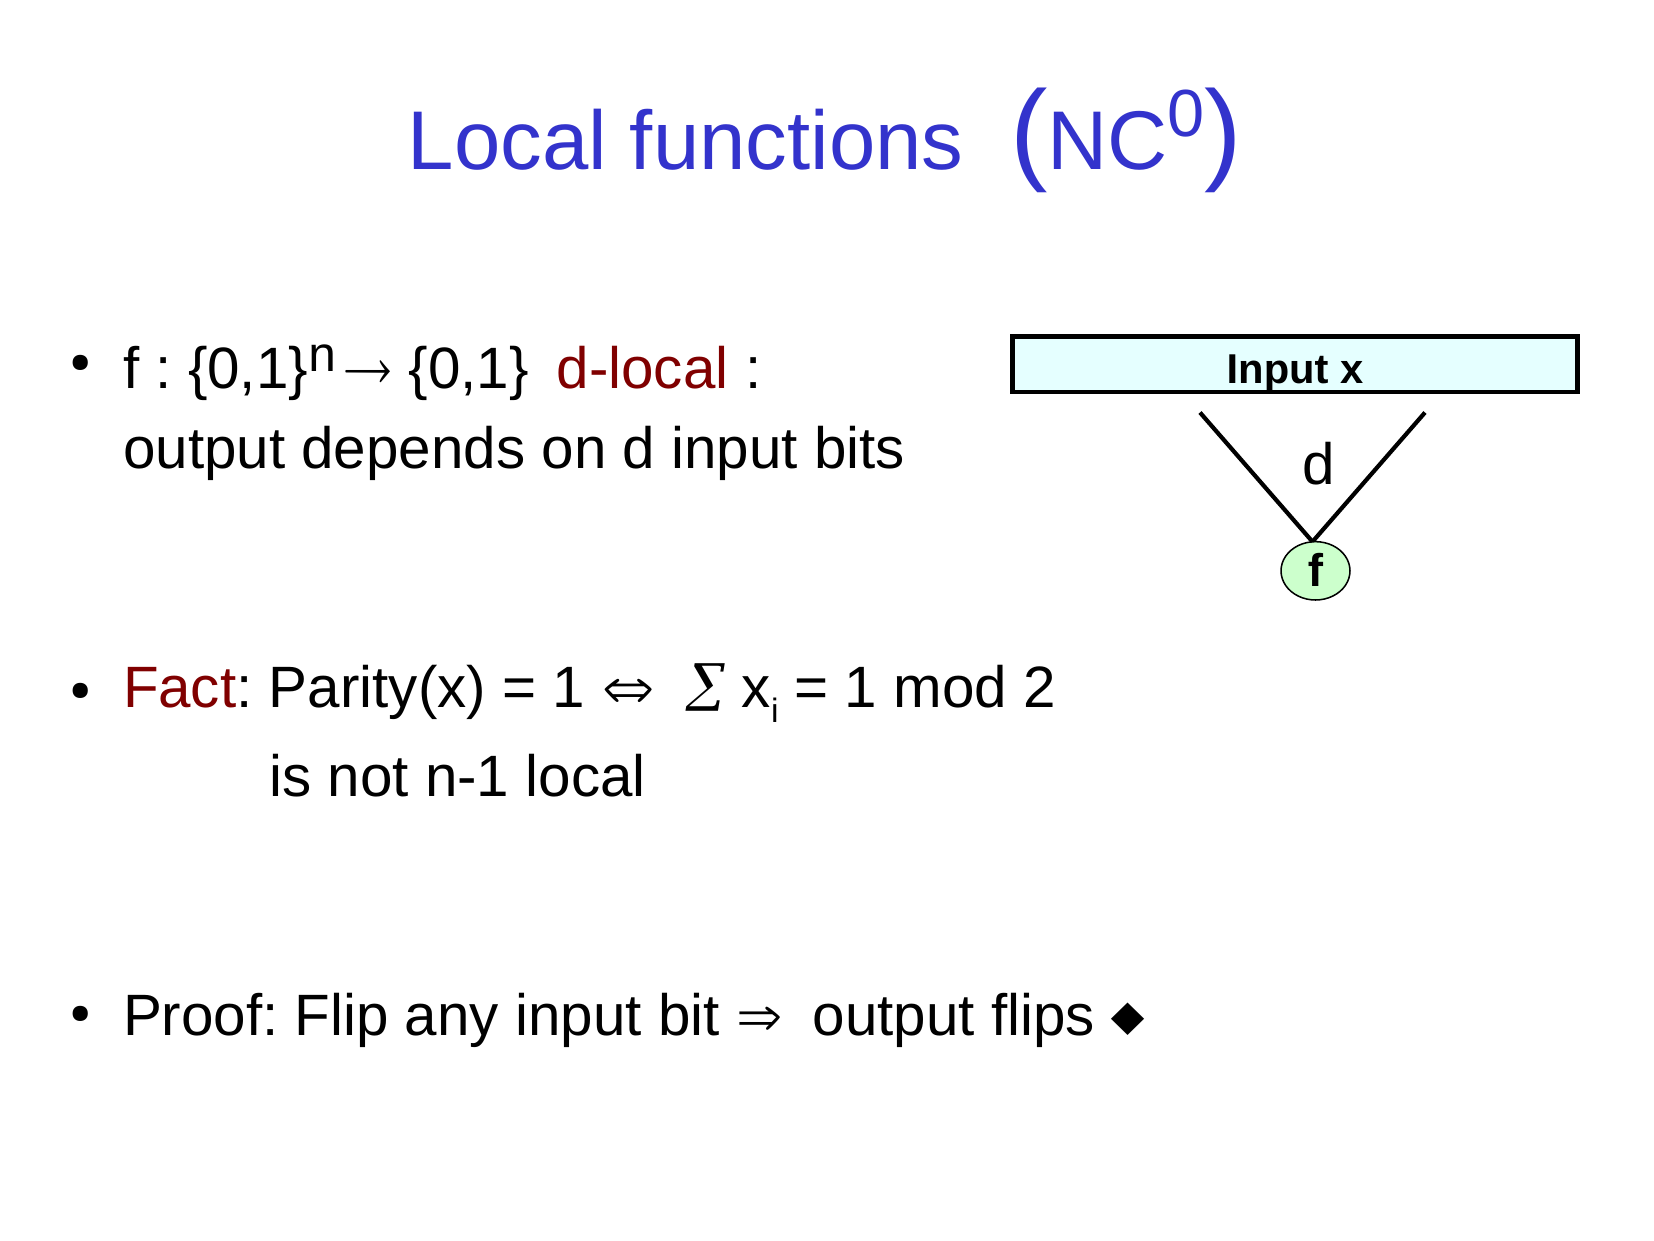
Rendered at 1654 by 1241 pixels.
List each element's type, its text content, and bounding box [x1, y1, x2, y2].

text_box f [1281, 541, 1351, 601]
list f : {0,1}n  {0,1} d-local : output depends on d input bits Fact: Parity(x) = 1  xi = 1 mod 2 is not n-1 local Proof: Flip any input bit  output flips  [37, 187, 1654, 1199]
text_box Input x [1012, 336, 1578, 393]
text_box d [1287, 424, 1351, 505]
title Local functions (NC0) [0, 27, 1651, 235]
